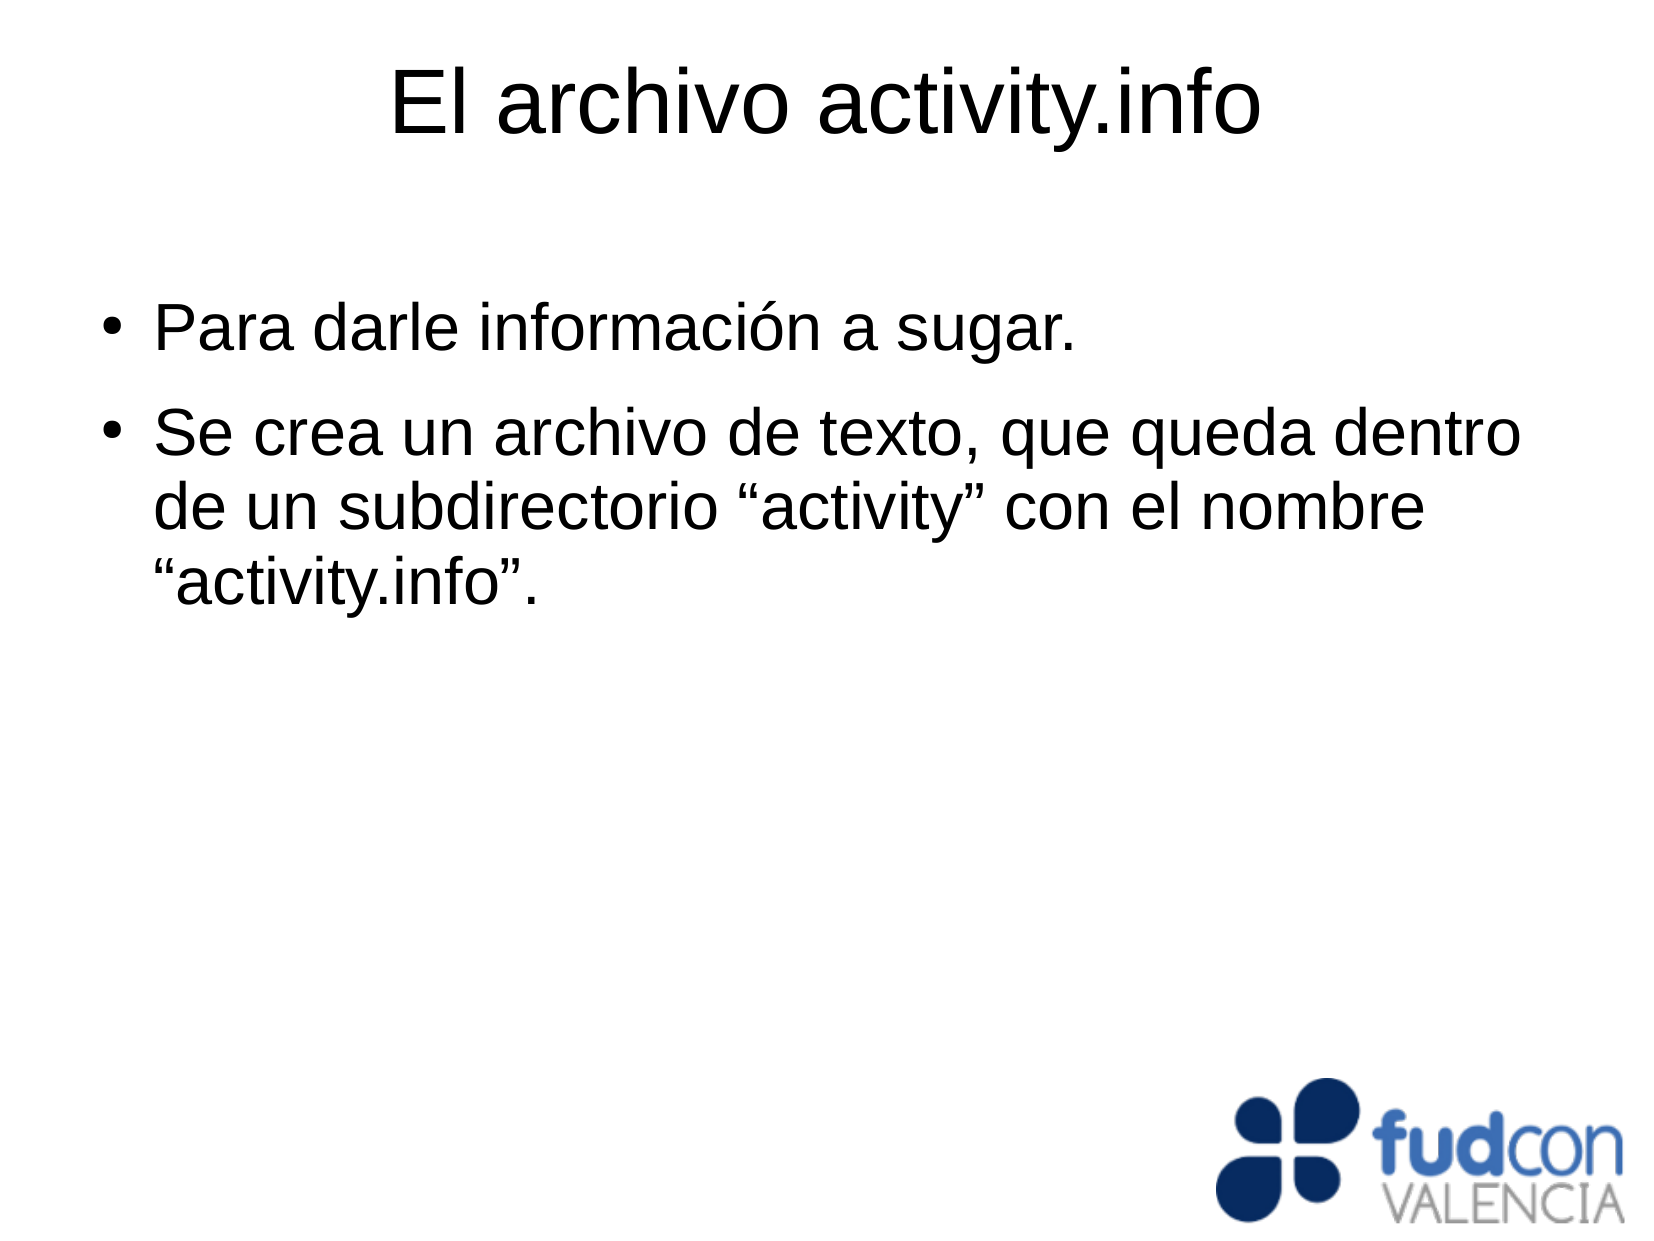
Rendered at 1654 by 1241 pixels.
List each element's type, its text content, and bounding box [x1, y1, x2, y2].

title El archivo activity.info [82, 49, 1571, 257]
picture [1216, 1078, 1643, 1230]
list Para darle información a sugar. Se crea un archivo de texto, que queda dentro de un subdirectorio “activity” con el nombre “activity.info”. [82, 290, 1571, 1109]
